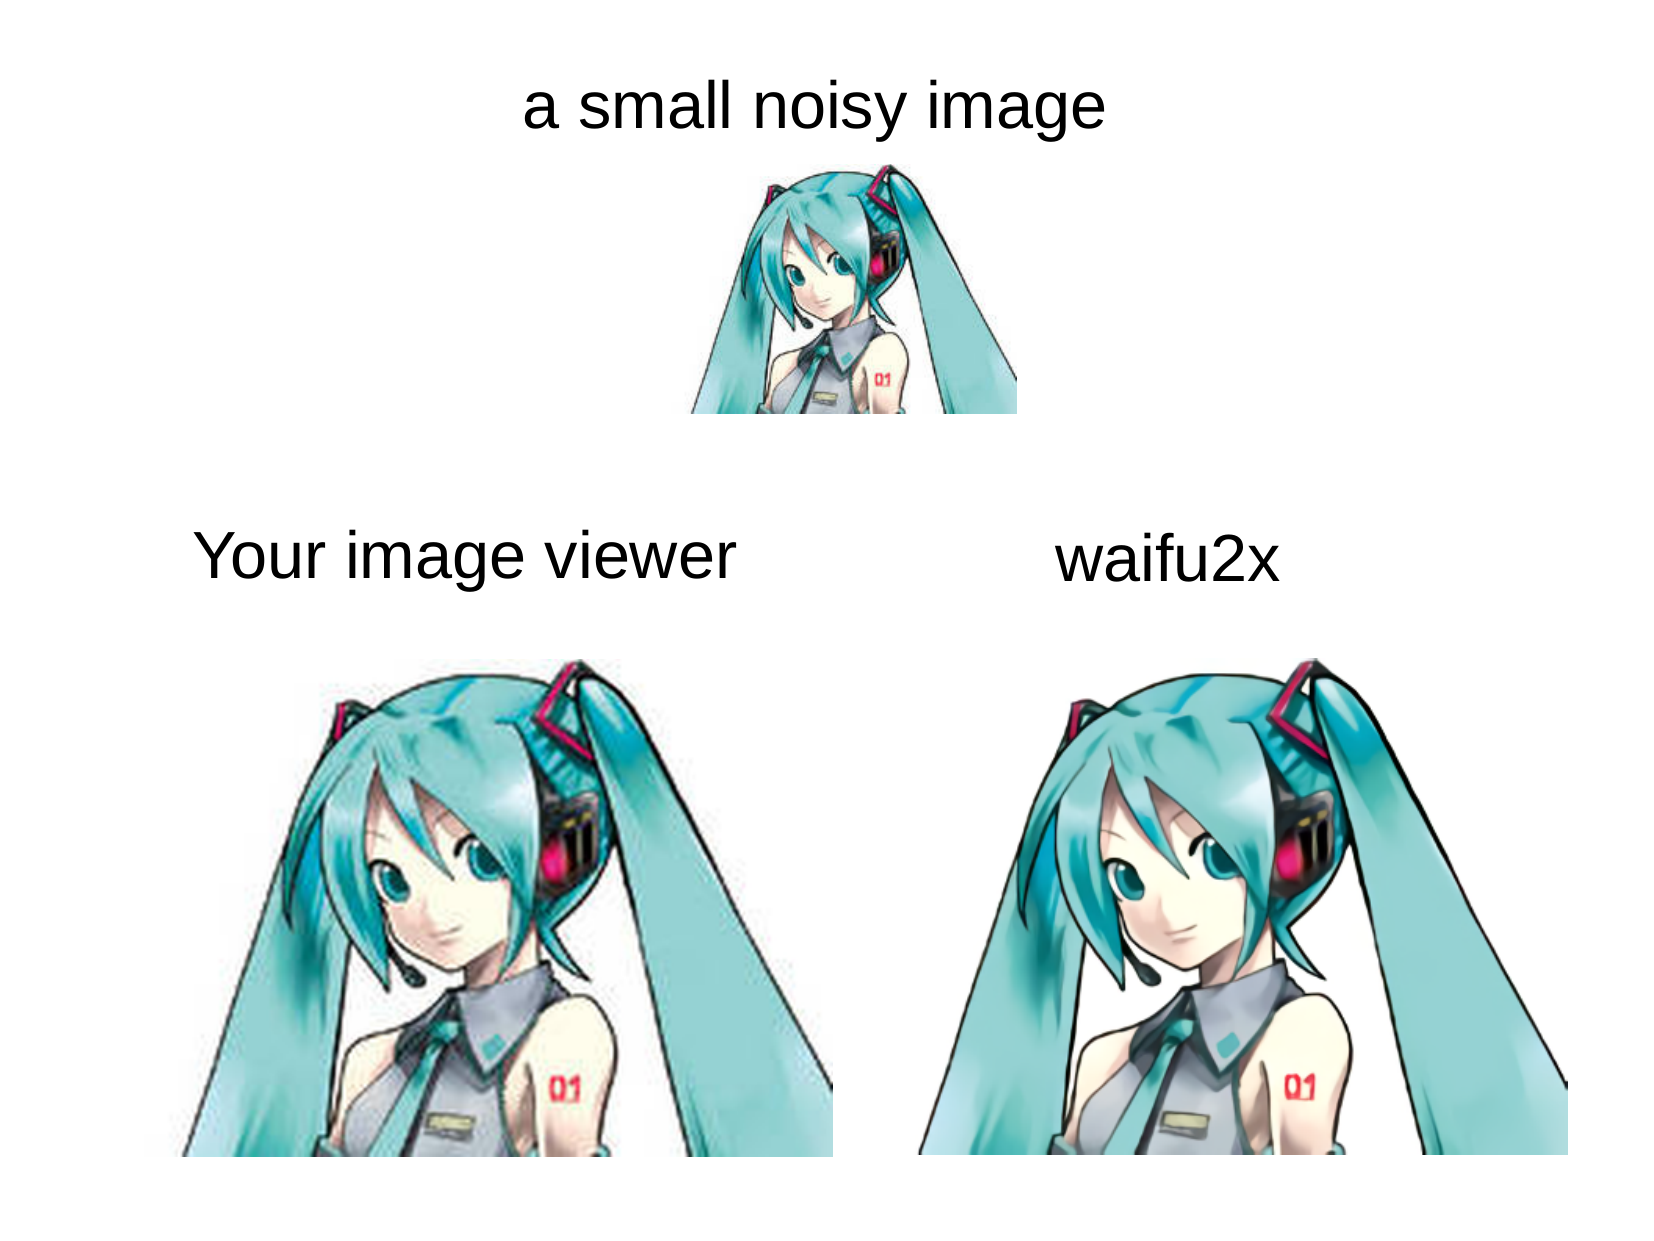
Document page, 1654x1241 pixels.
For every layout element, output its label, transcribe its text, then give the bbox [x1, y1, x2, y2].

picture [660, 164, 1017, 414]
subtitle a small noisy image [59, 30, 1571, 181]
picture [120, 659, 833, 1157]
text_box Your image viewer [90, 480, 841, 631]
picture [855, 658, 1568, 1156]
text_box waifu2x [870, 504, 1466, 613]
